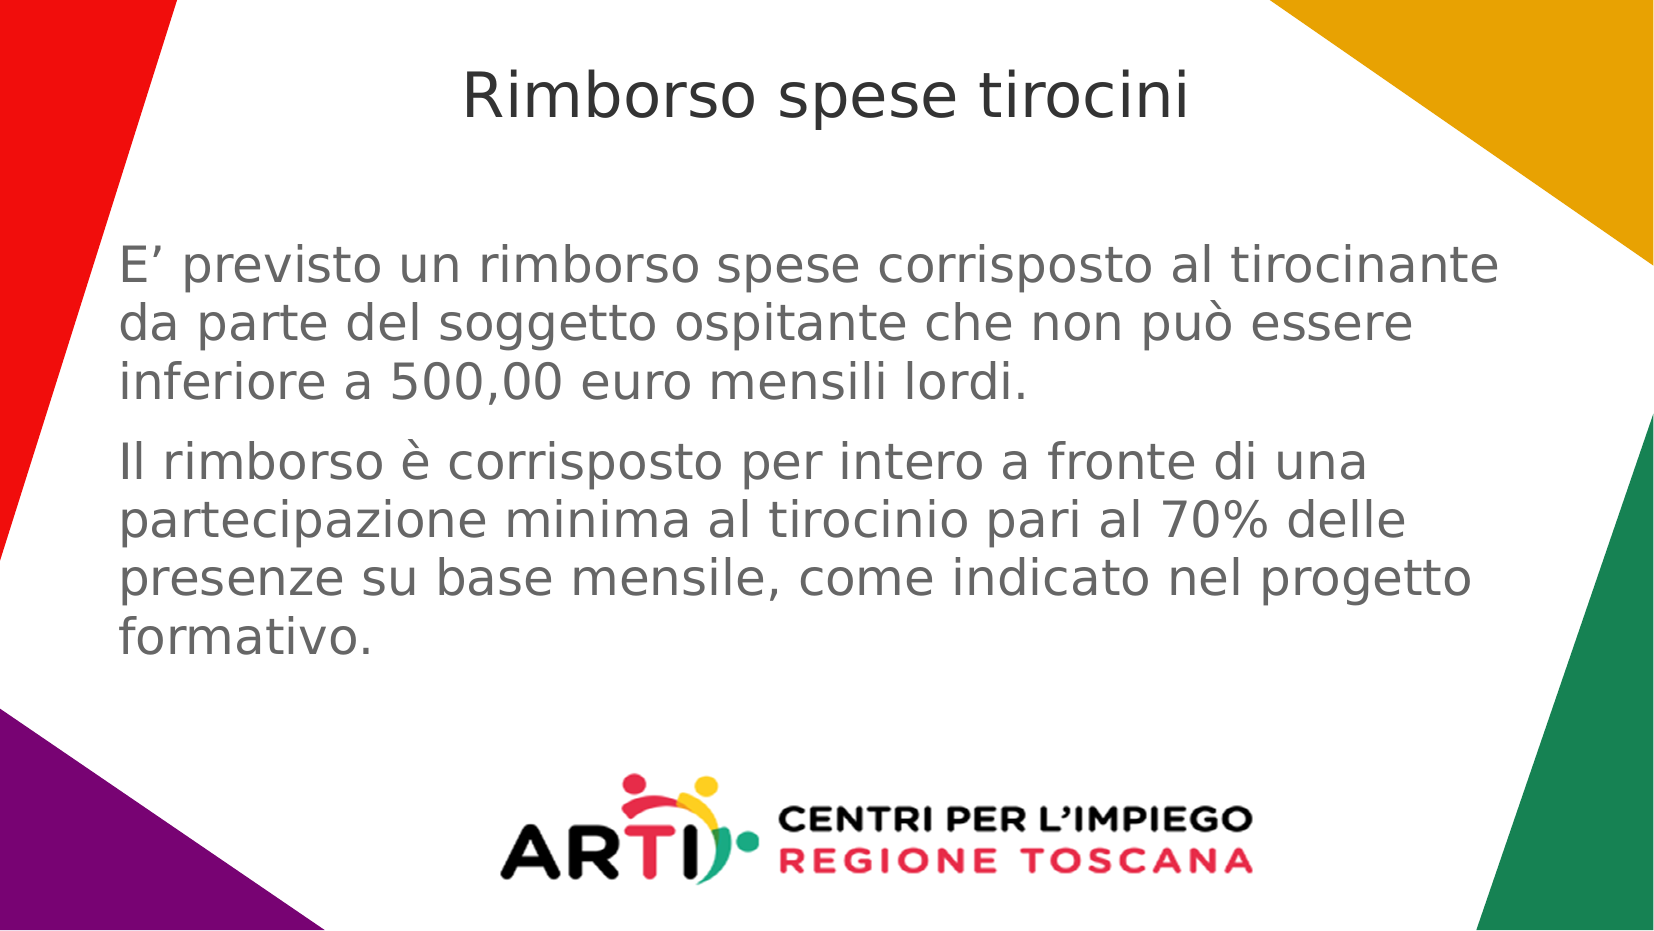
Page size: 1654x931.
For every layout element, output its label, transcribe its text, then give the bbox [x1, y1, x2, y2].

picture [484, 767, 1270, 886]
title Rimborso spese tirocini [118, 59, 1536, 132]
list E’ previsto un rimborso spese corrisposto al tirocinante da parte del soggetto ospitante che non può essere inferiore a 500,00 euro mensili lordi. Il rimborso è corrisposto per intero a fronte di una partecipazione minima al tirocinio pari al 70% delle presenze su base mensile, come indicato nel progetto formativo. [118, 236, 1536, 747]
